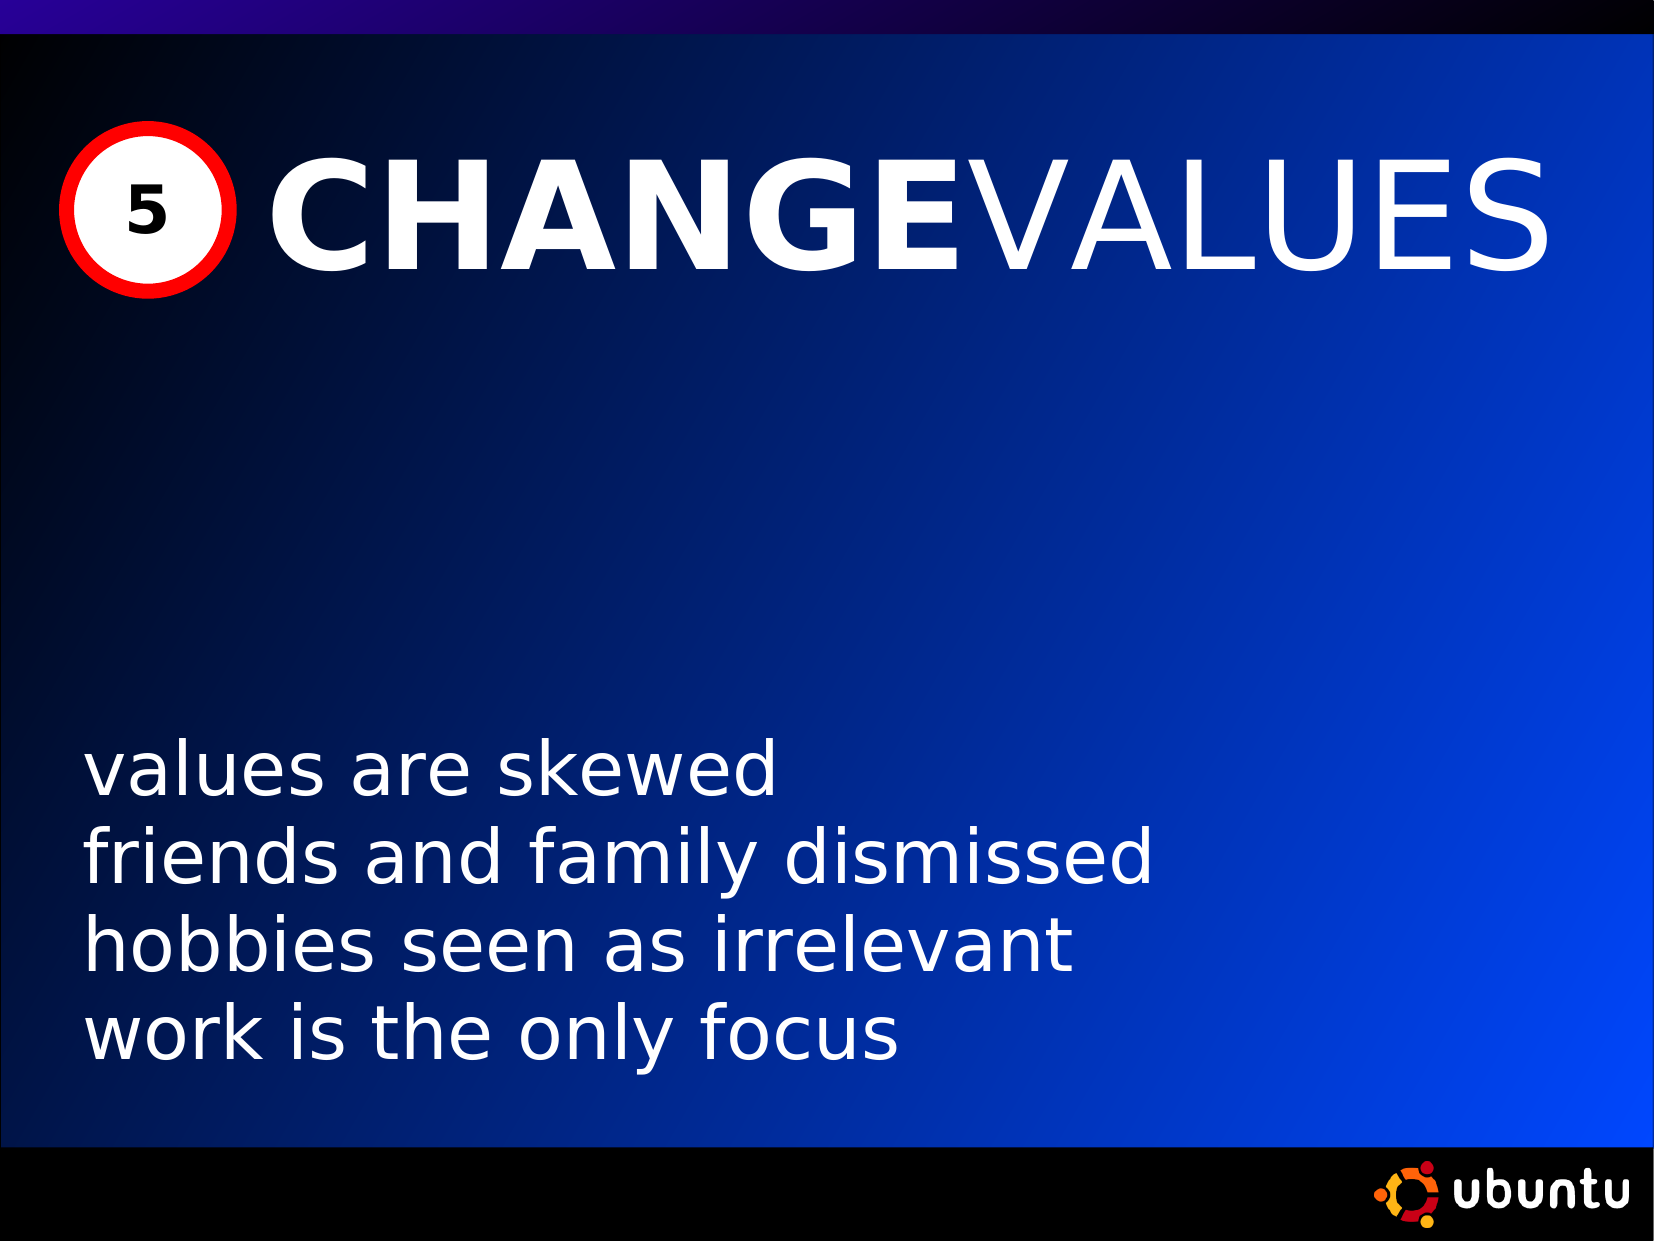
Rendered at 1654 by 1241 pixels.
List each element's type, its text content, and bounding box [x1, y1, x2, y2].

text_box CHANGEVALUES [265, 128, 1557, 304]
text_box values are skewed friends and family dismissed hobbies seen as irrelevant work is the only focus [82, 725, 1158, 1077]
picture [1374, 1161, 1629, 1228]
text_box 5 [66, 128, 230, 292]
text_box [0, 0, 1654, 1241]
